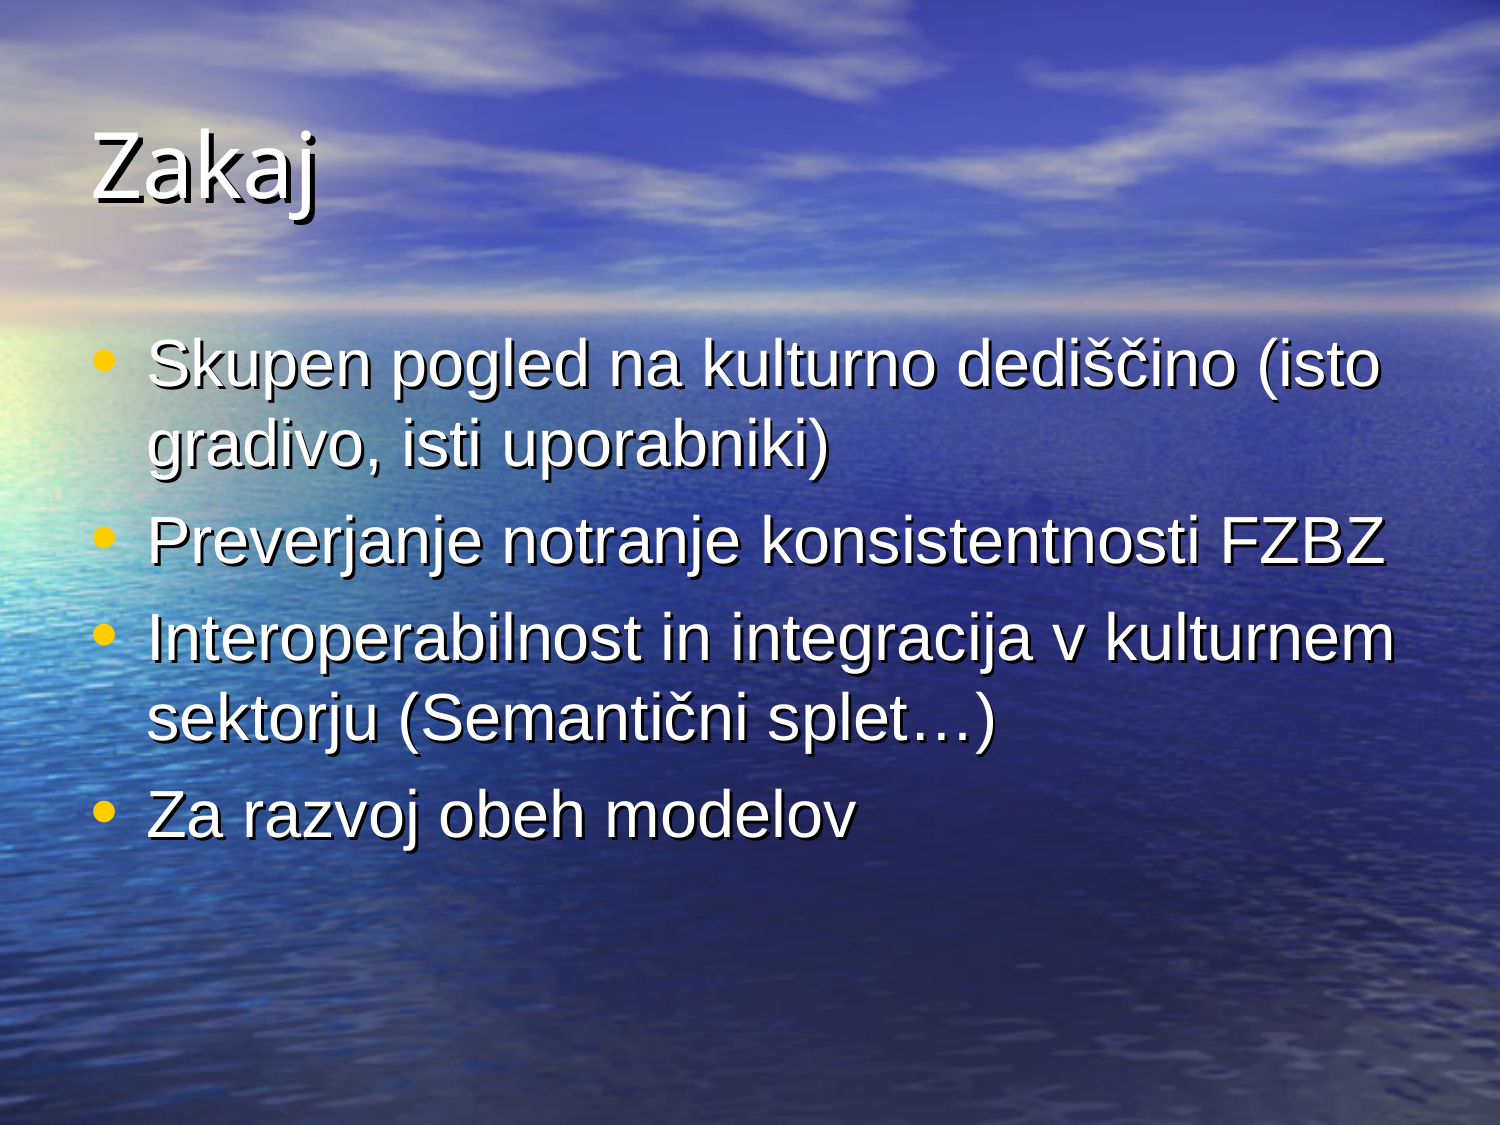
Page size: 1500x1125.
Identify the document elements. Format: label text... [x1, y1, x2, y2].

picture [0, 0, 1500, 1125]
list Skupen pogled na kulturno dediščino (isto gradivo, isti uporabniki) Preverjanje notranje konsistentnosti FZBZ Interoperabilnost in integracija v kulturnem sektorju (Semantični splet…) Za razvoj obeh modelov [75, 312, 1426, 988]
title Zakaj [75, 47, 1426, 276]
